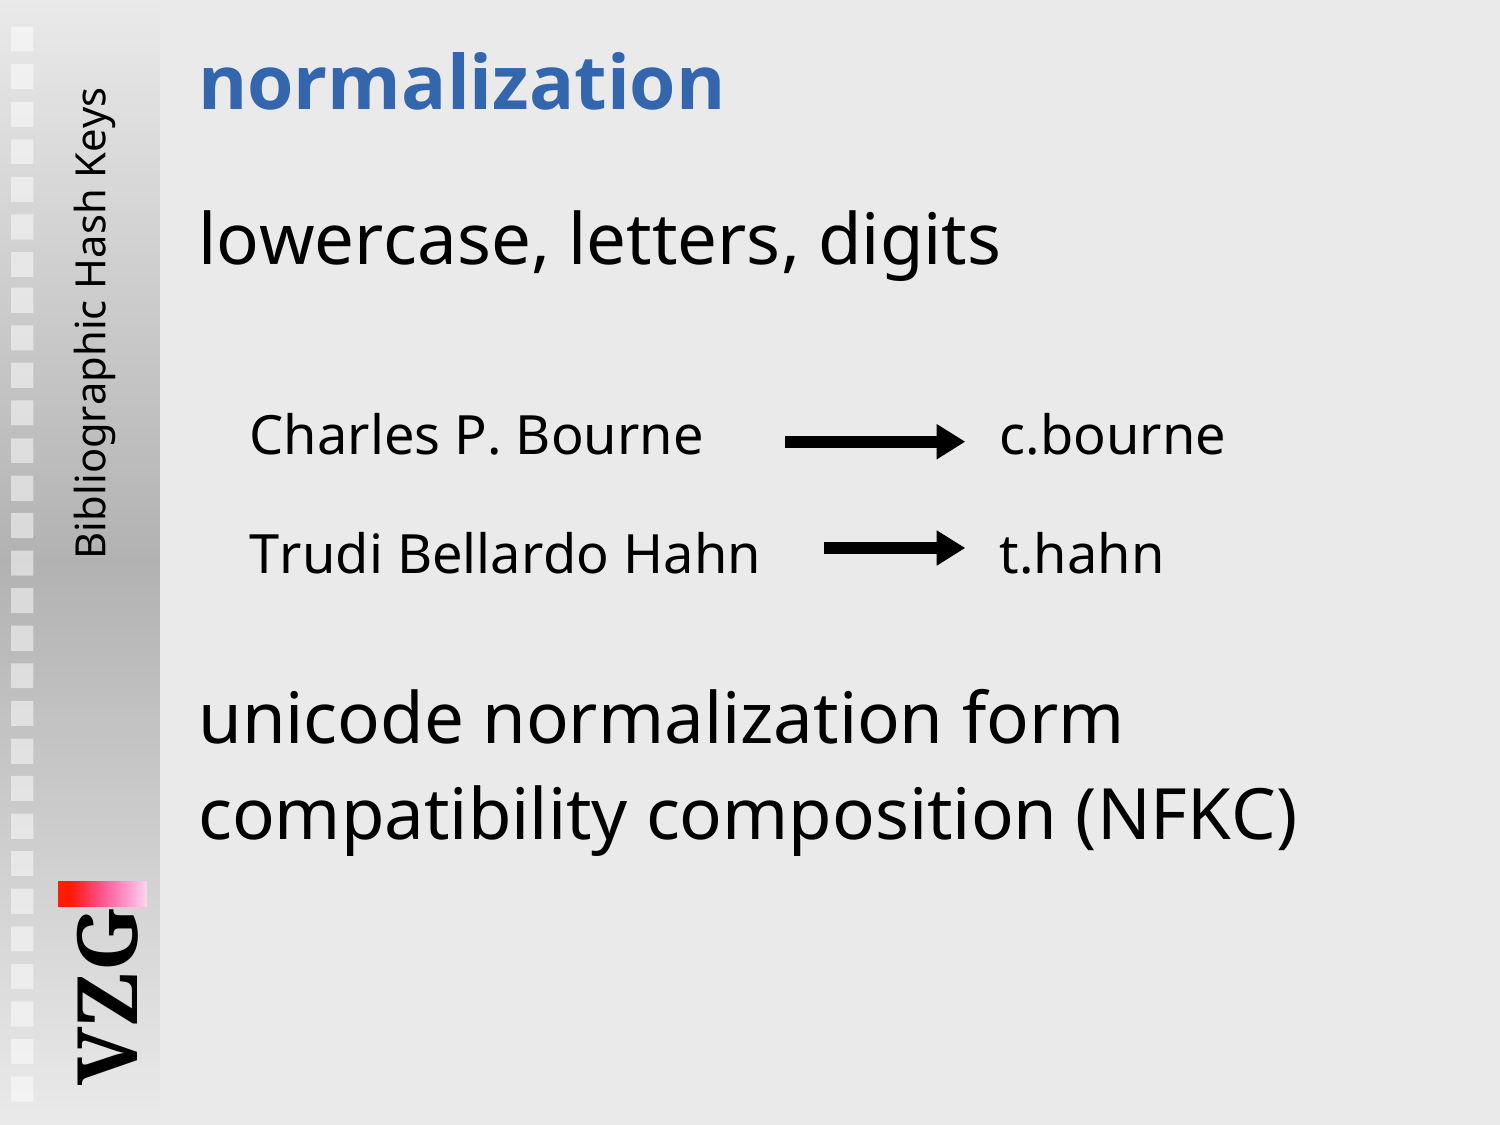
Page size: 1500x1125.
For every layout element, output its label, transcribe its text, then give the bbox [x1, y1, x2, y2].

title normalization [198, 25, 1418, 136]
list lowercase, letters, digits [198, 188, 1418, 293]
picture [58, 881, 147, 907]
text_box Charles P. Bourne c.bourne Trudi Bellardo Hahn t.hahn [235, 388, 1314, 582]
list unicode normalization form compatibility composition (NFKC) [198, 667, 1418, 840]
